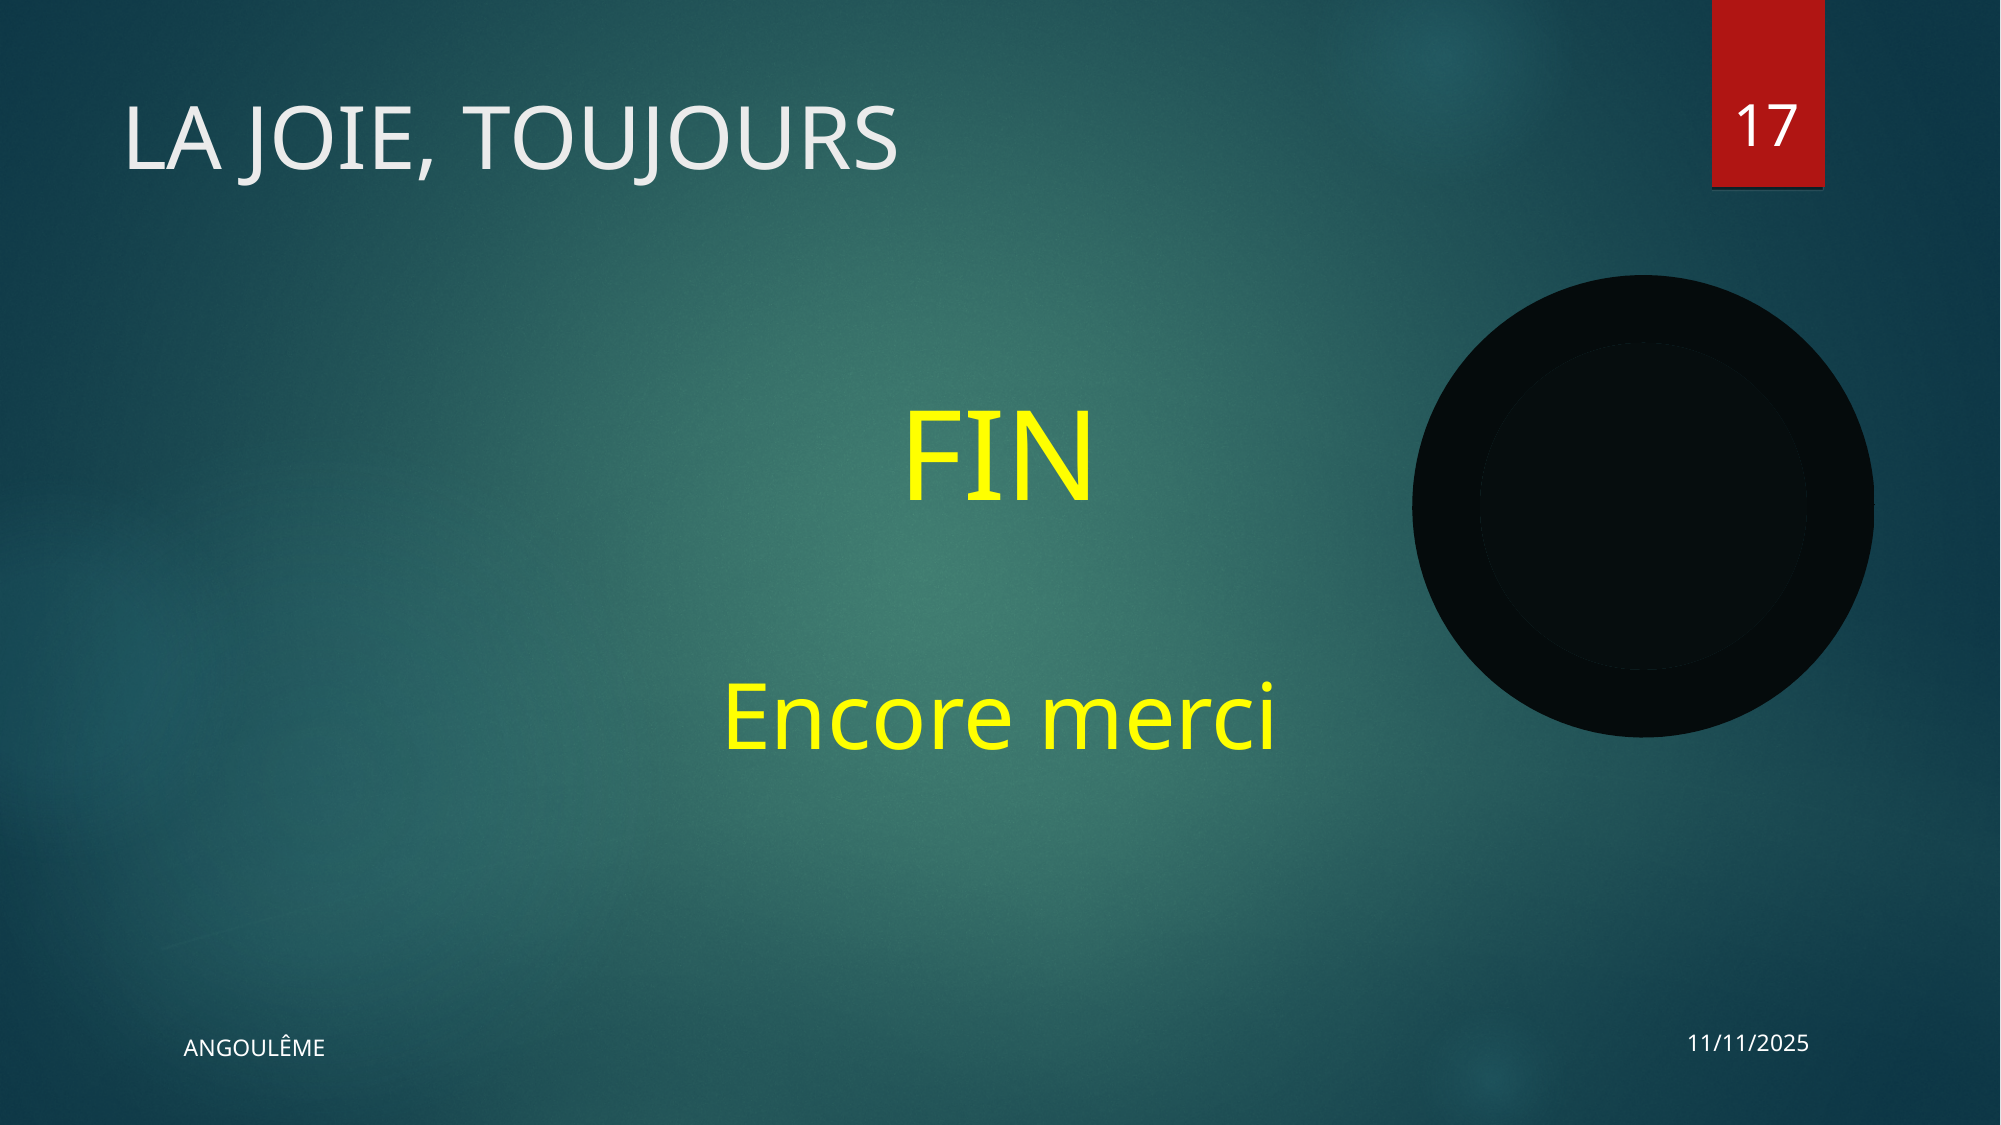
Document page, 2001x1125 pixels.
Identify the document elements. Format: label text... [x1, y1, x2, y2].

text_box 11/11/2025 [1671, 1021, 1835, 1072]
text_box ANGOULÊME [168, 1025, 364, 1076]
text_box [1698, 48, 1836, 175]
list FIN Encore merci [182, 237, 1818, 959]
title LA JOIE, TOUJOURS [106, 74, 1649, 305]
